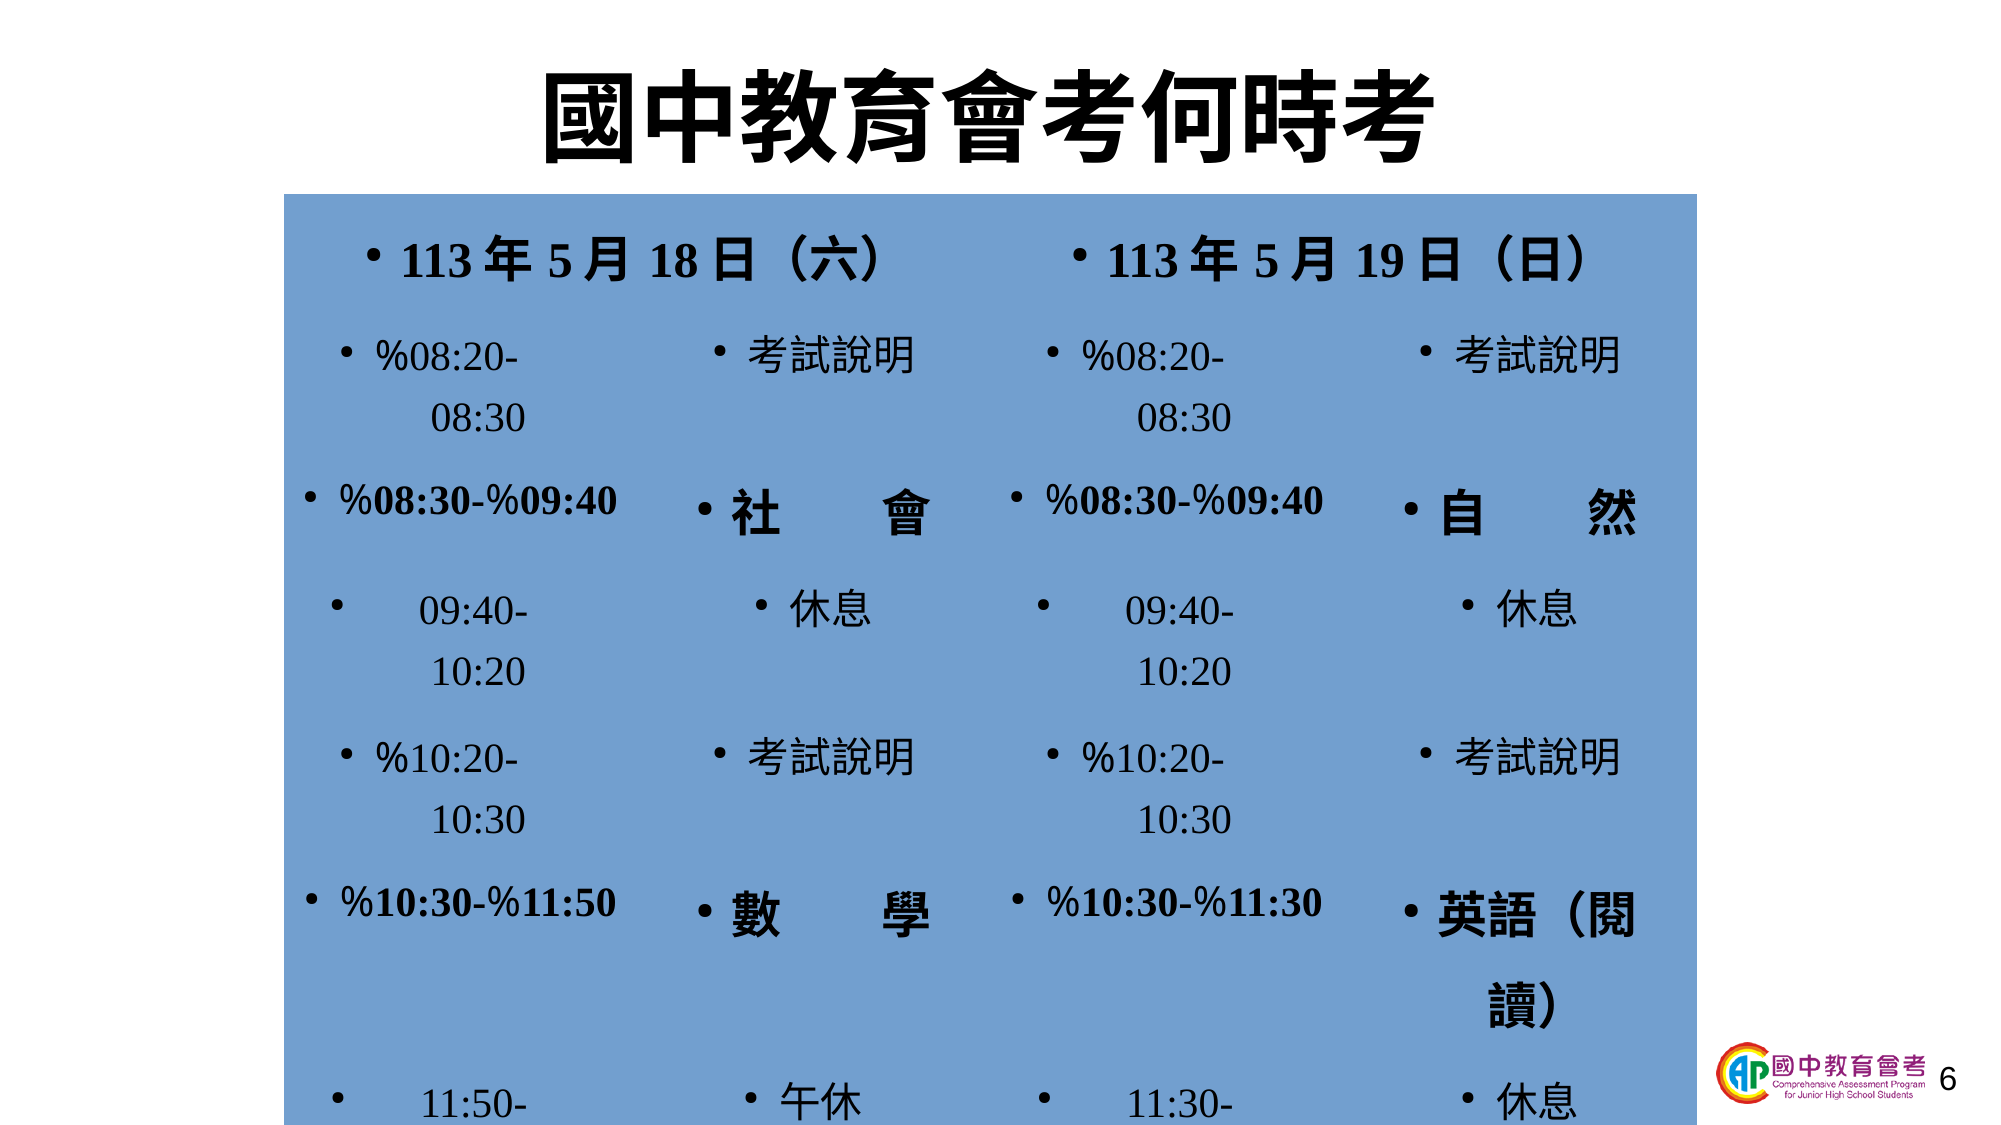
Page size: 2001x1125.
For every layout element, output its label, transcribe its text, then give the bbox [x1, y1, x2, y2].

table_cell %08:20- 08:30 [284, 300, 637, 448]
table_cell 考試說明 [637, 702, 990, 850]
table_header 113年5月19日（日） [990, 194, 1697, 300]
table_cell 09:40- 10:20 [284, 554, 637, 702]
table_cell 考試說明 [1343, 300, 1697, 448]
table_cell 休息 [637, 554, 990, 702]
table_cell 英語（閱讀） [1343, 850, 1697, 1046]
table_cell %08:30-%09:40 [990, 448, 1343, 554]
table_cell 自 然 [1343, 448, 1697, 554]
table_cell %10:20- 10:30 [284, 702, 637, 850]
table_cell 休息 [1343, 554, 1697, 702]
table_cell %08:20- 08:30 [990, 300, 1343, 448]
title 國中教育會考何時考 [127, 2, 1853, 220]
table_cell %08:30-%09:40 [284, 448, 637, 554]
table_header 113年5月18日（六） [284, 194, 990, 300]
table_cell 11:50- 13:40 [284, 1046, 637, 1125]
table_cell 考試說明 [637, 300, 990, 448]
table_cell 社 會 [637, 448, 990, 554]
text_box 6 [1923, 1047, 2000, 1108]
table_cell 數 學 [637, 850, 990, 1046]
table_cell 09:40- 10:20 [990, 554, 1343, 702]
table_cell %10:30-%11:50 [284, 850, 637, 1046]
table_cell 午休 [637, 1046, 990, 1125]
table_cell 休息 [1343, 1046, 1697, 1125]
table_cell 考試說明 [1343, 702, 1697, 850]
table_cell %10:20- 10:30 [990, 702, 1343, 850]
table_cell %10:30-%11:30 [990, 850, 1343, 1046]
table_cell 11:30- 12:00 [990, 1046, 1343, 1125]
